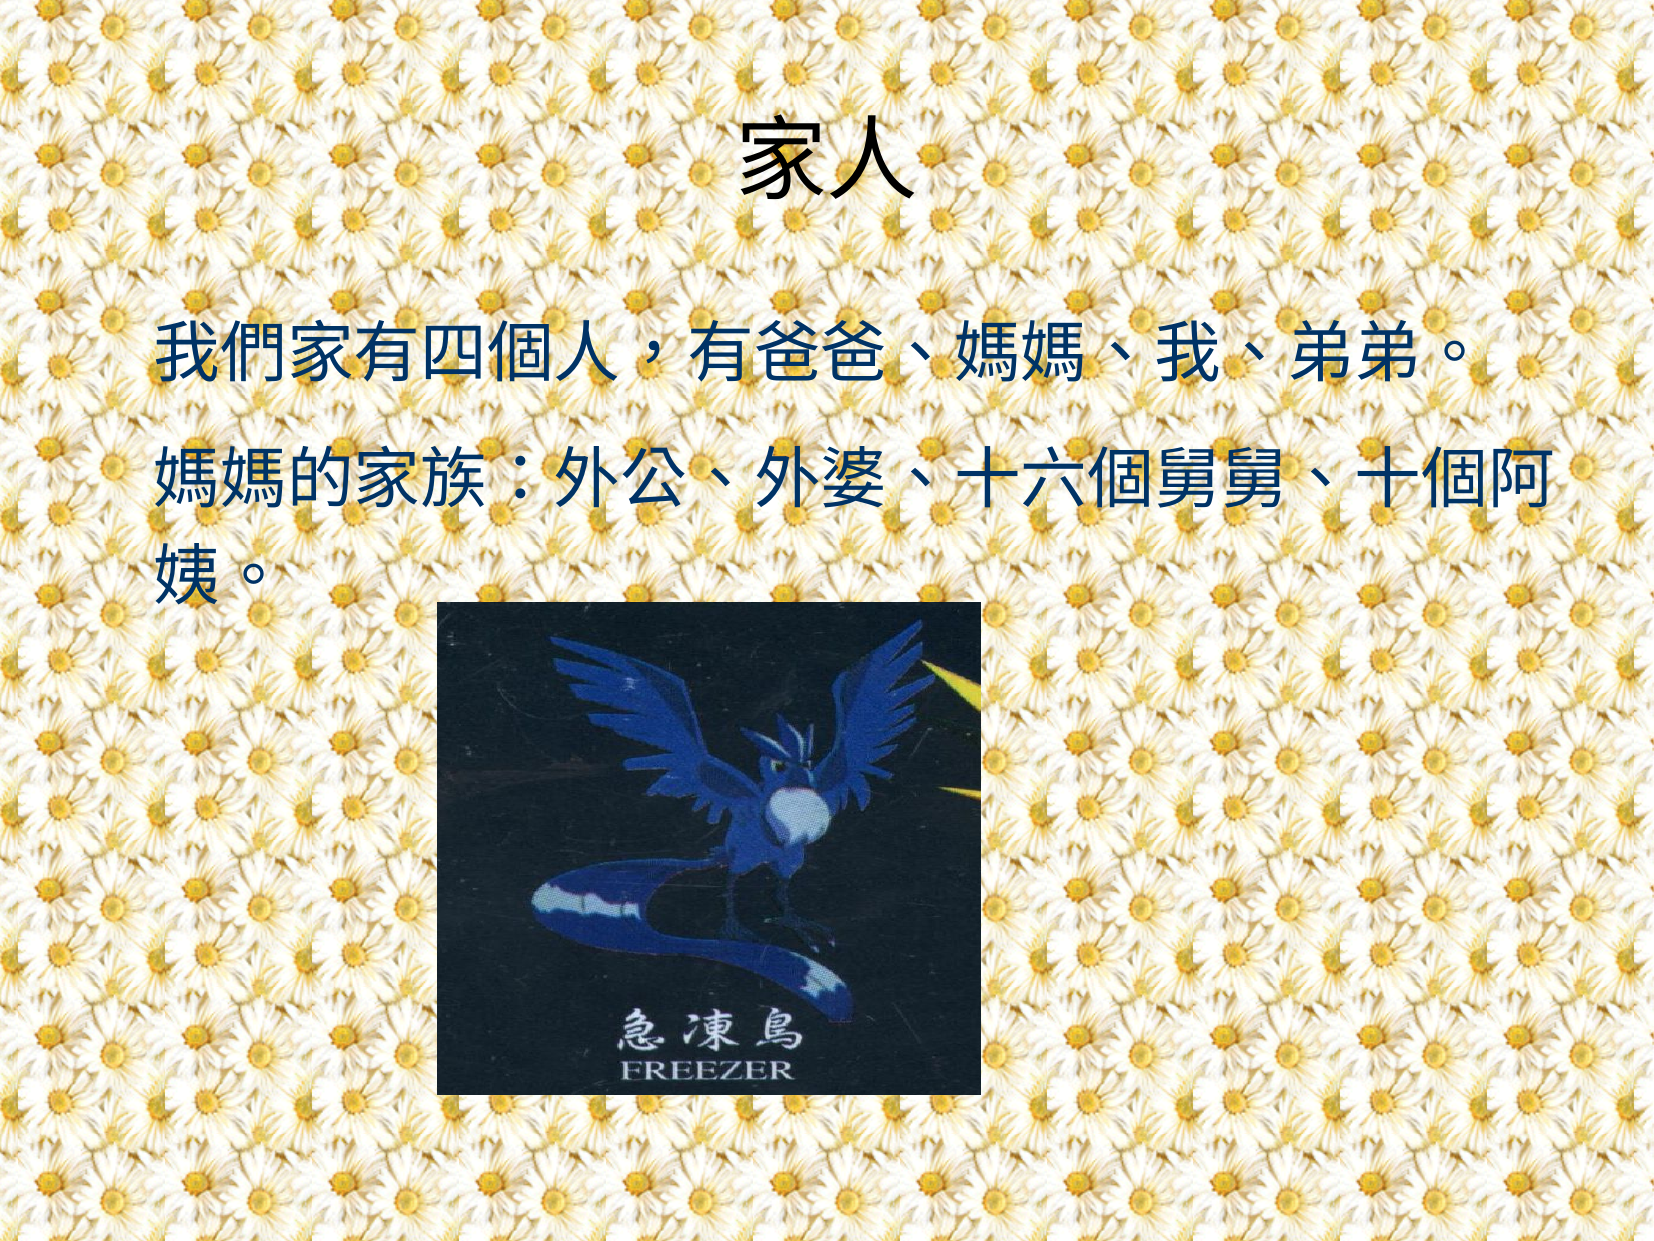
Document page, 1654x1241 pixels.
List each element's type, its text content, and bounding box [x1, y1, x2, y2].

title 家人 [82, 49, 1571, 257]
picture [0, 0, 1654, 1241]
list 我們家有四個人，有爸爸、媽媽、我、弟弟。 媽媽的家族：外公、外婆、十六個舅舅、十個阿姨。 [82, 299, 1571, 1019]
